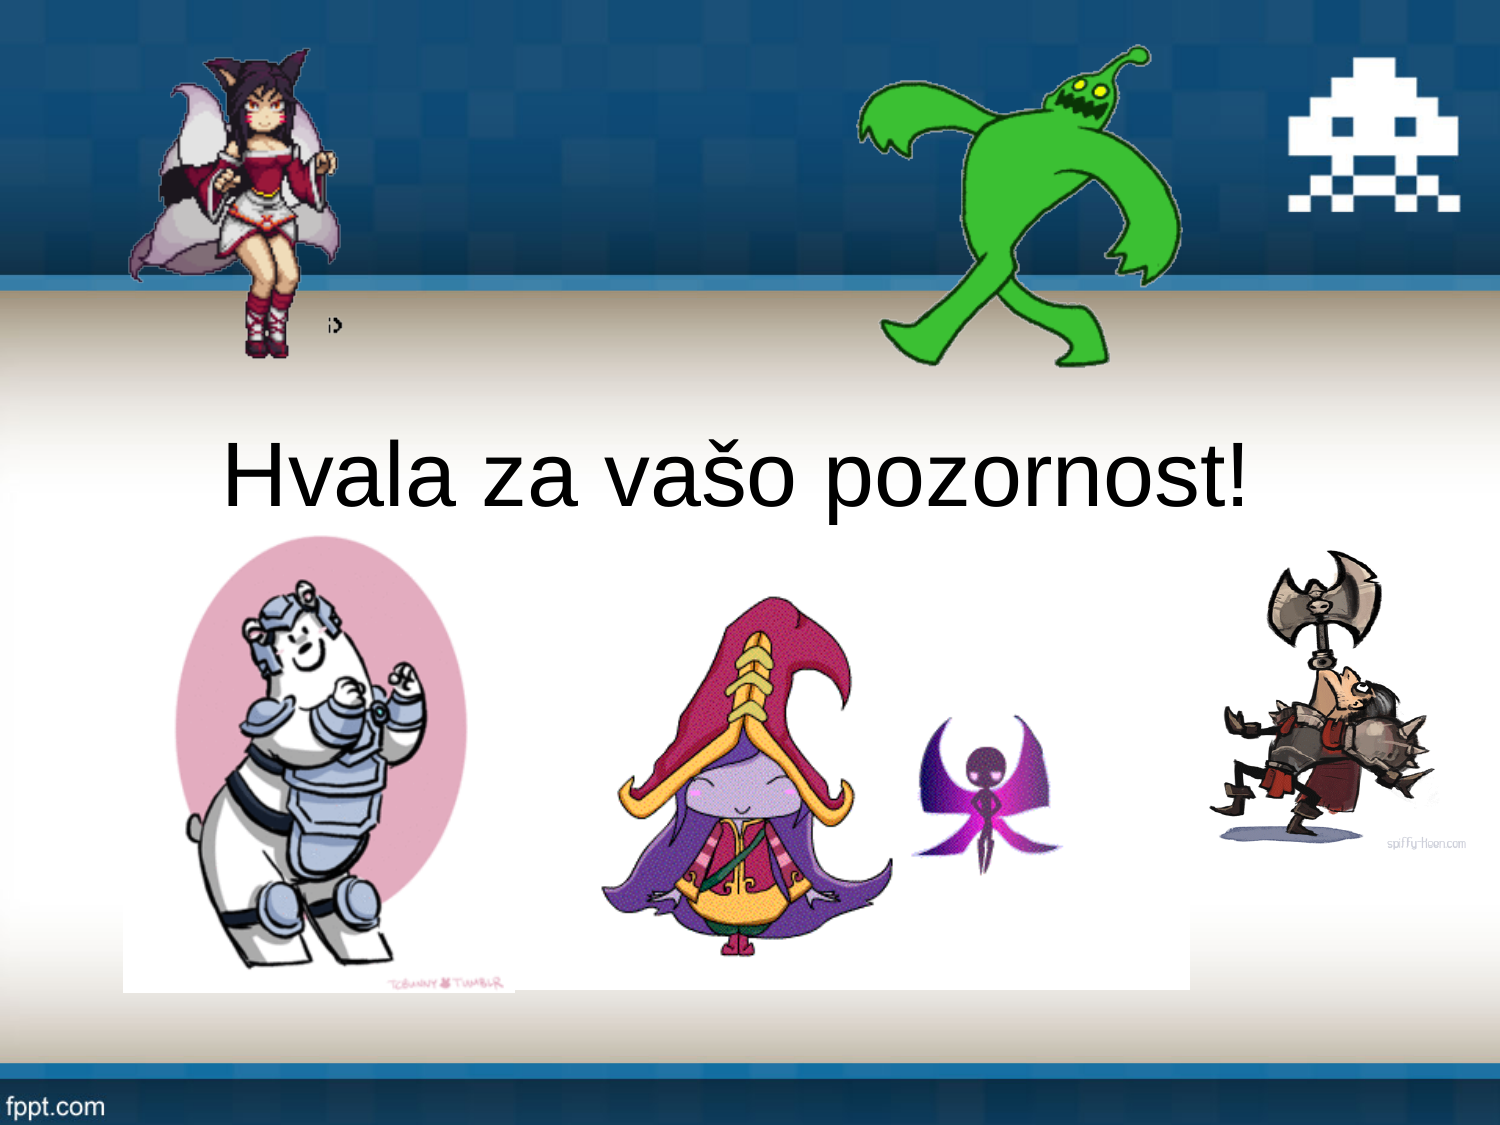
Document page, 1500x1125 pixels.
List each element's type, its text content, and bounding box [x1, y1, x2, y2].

title Hvala za vašo pozornost! [112, 349, 1388, 591]
picture [0, 0, 1500, 1125]
